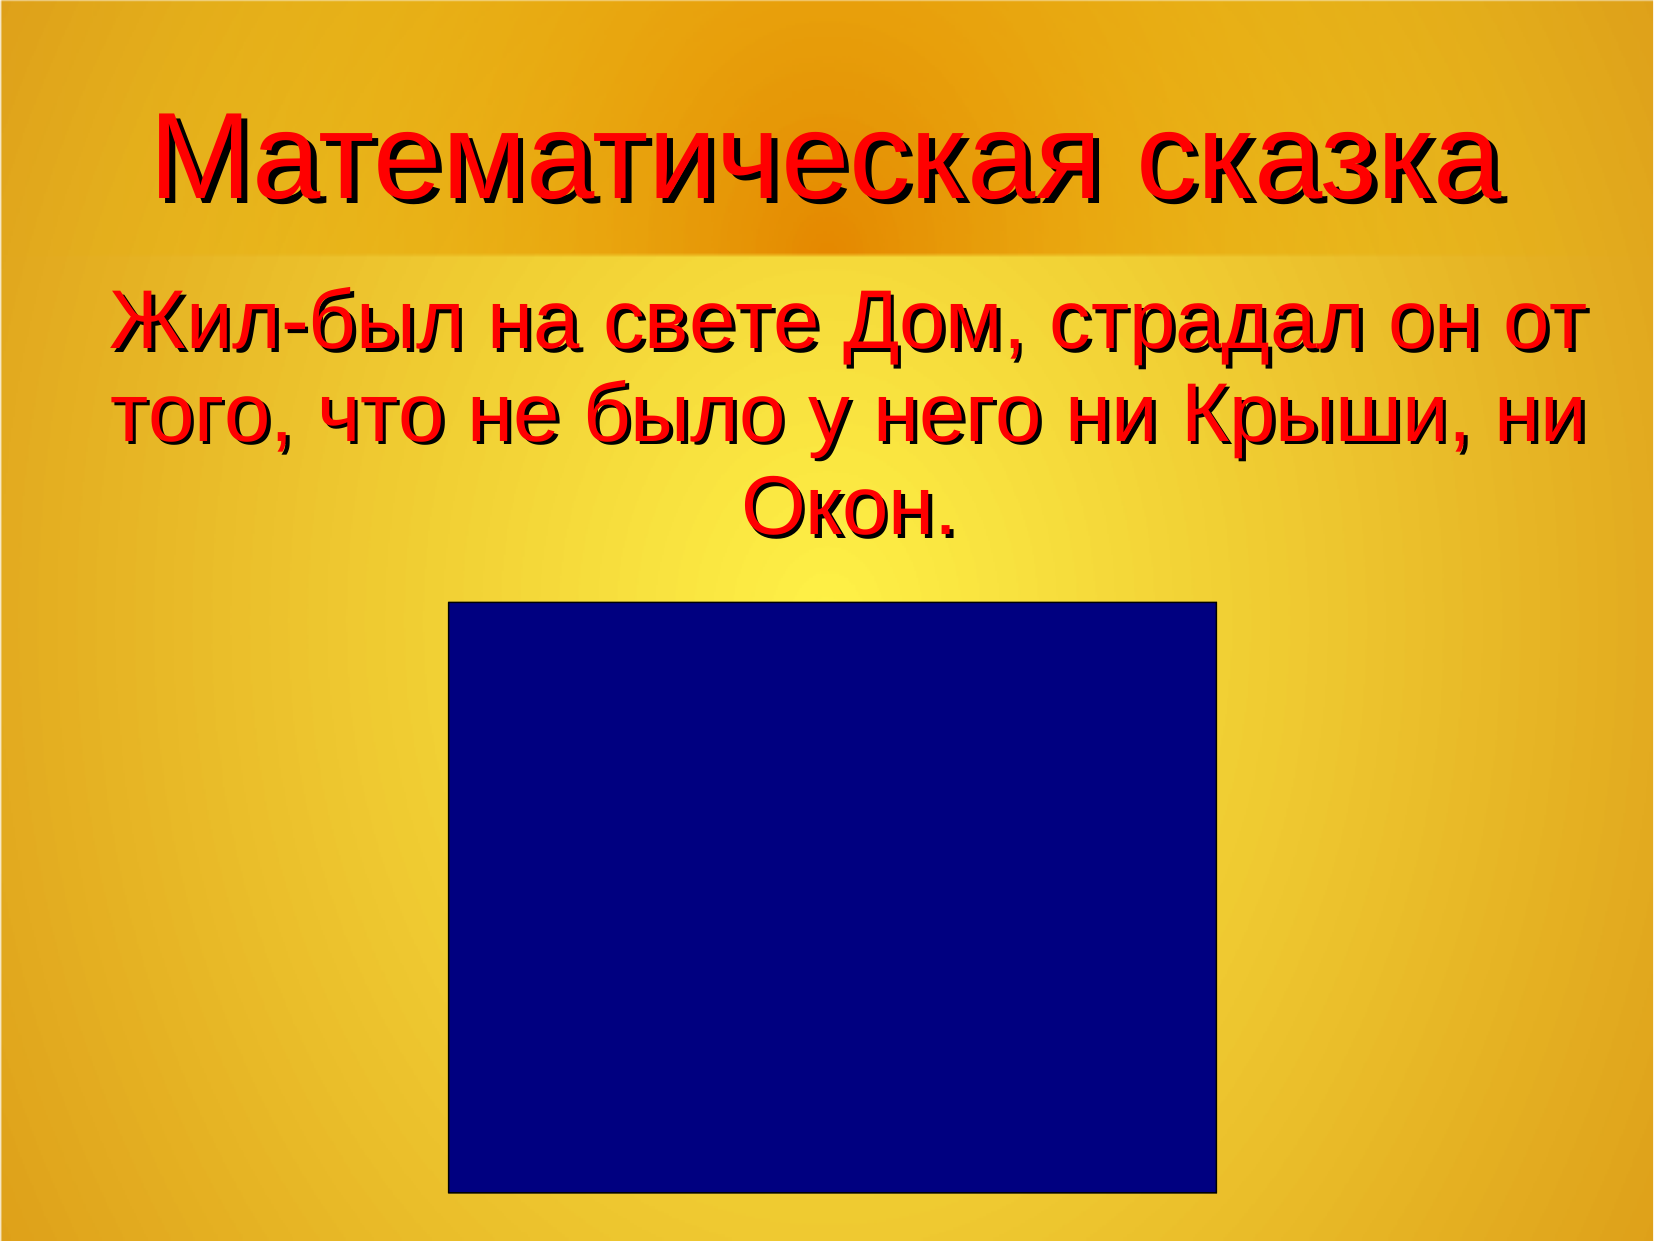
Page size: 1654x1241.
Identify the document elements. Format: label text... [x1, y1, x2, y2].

picture [0, 0, 1654, 1241]
text_box [448, 602, 1217, 1193]
title Математическая сказка [82, 49, 1571, 257]
text_box Жил-был на свете Дом, страдал он от того, что не было у него ни Крыши, ни Окон. [70, 271, 1629, 556]
